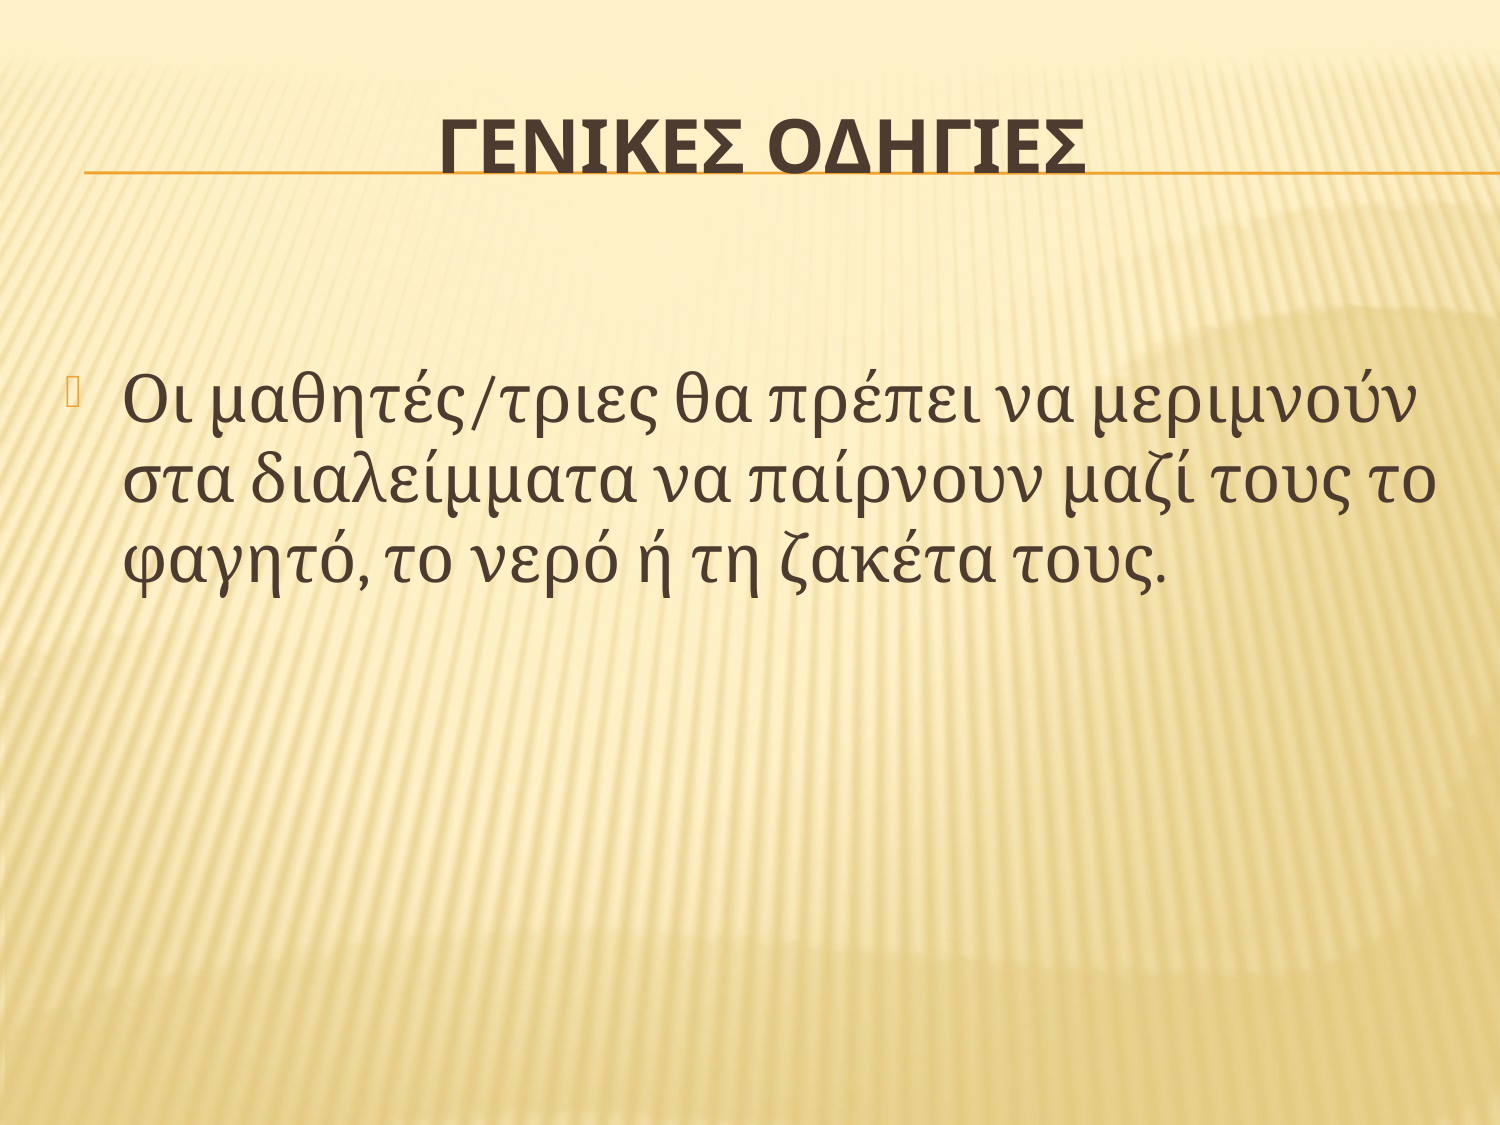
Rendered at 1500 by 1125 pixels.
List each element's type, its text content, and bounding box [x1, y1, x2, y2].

picture [0, 0, 1500, 1125]
title Γενικεσ οδηγιεσ [50, 75, 1475, 213]
list Οι μαθητές/τριες θα πρέπει να μεριμνούν στα διαλείμματα να παίρνουν μαζί τους το φαγητό, το νερό ή τη ζακέτα τους. [50, 254, 1475, 998]
